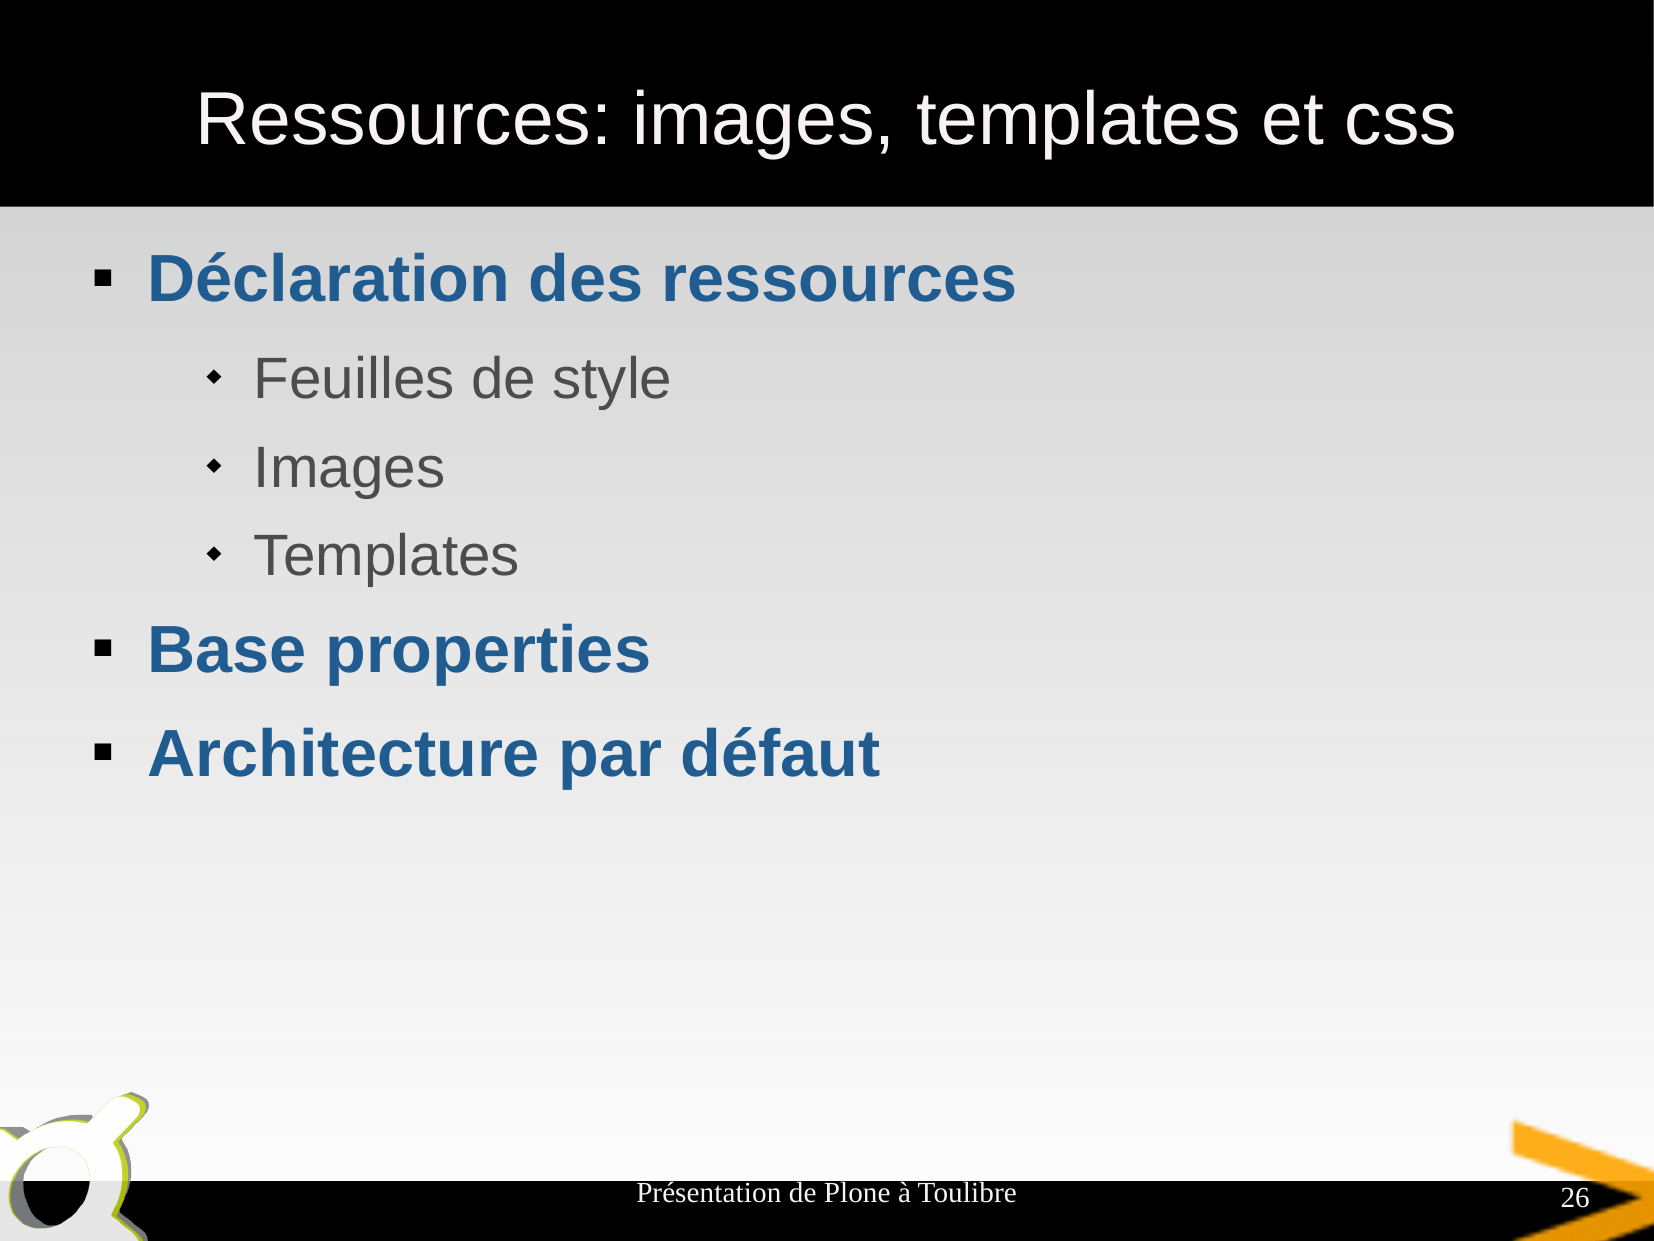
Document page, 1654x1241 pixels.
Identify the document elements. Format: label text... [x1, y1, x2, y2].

picture [0, 1181, 149, 1241]
title Ressources: images, templates et css [177, 29, 1477, 207]
picture [1505, 1181, 1654, 1241]
list Déclaration des ressources Feuilles de style Images Templates Base properties Architecture par défaut [76, 241, 1565, 1123]
